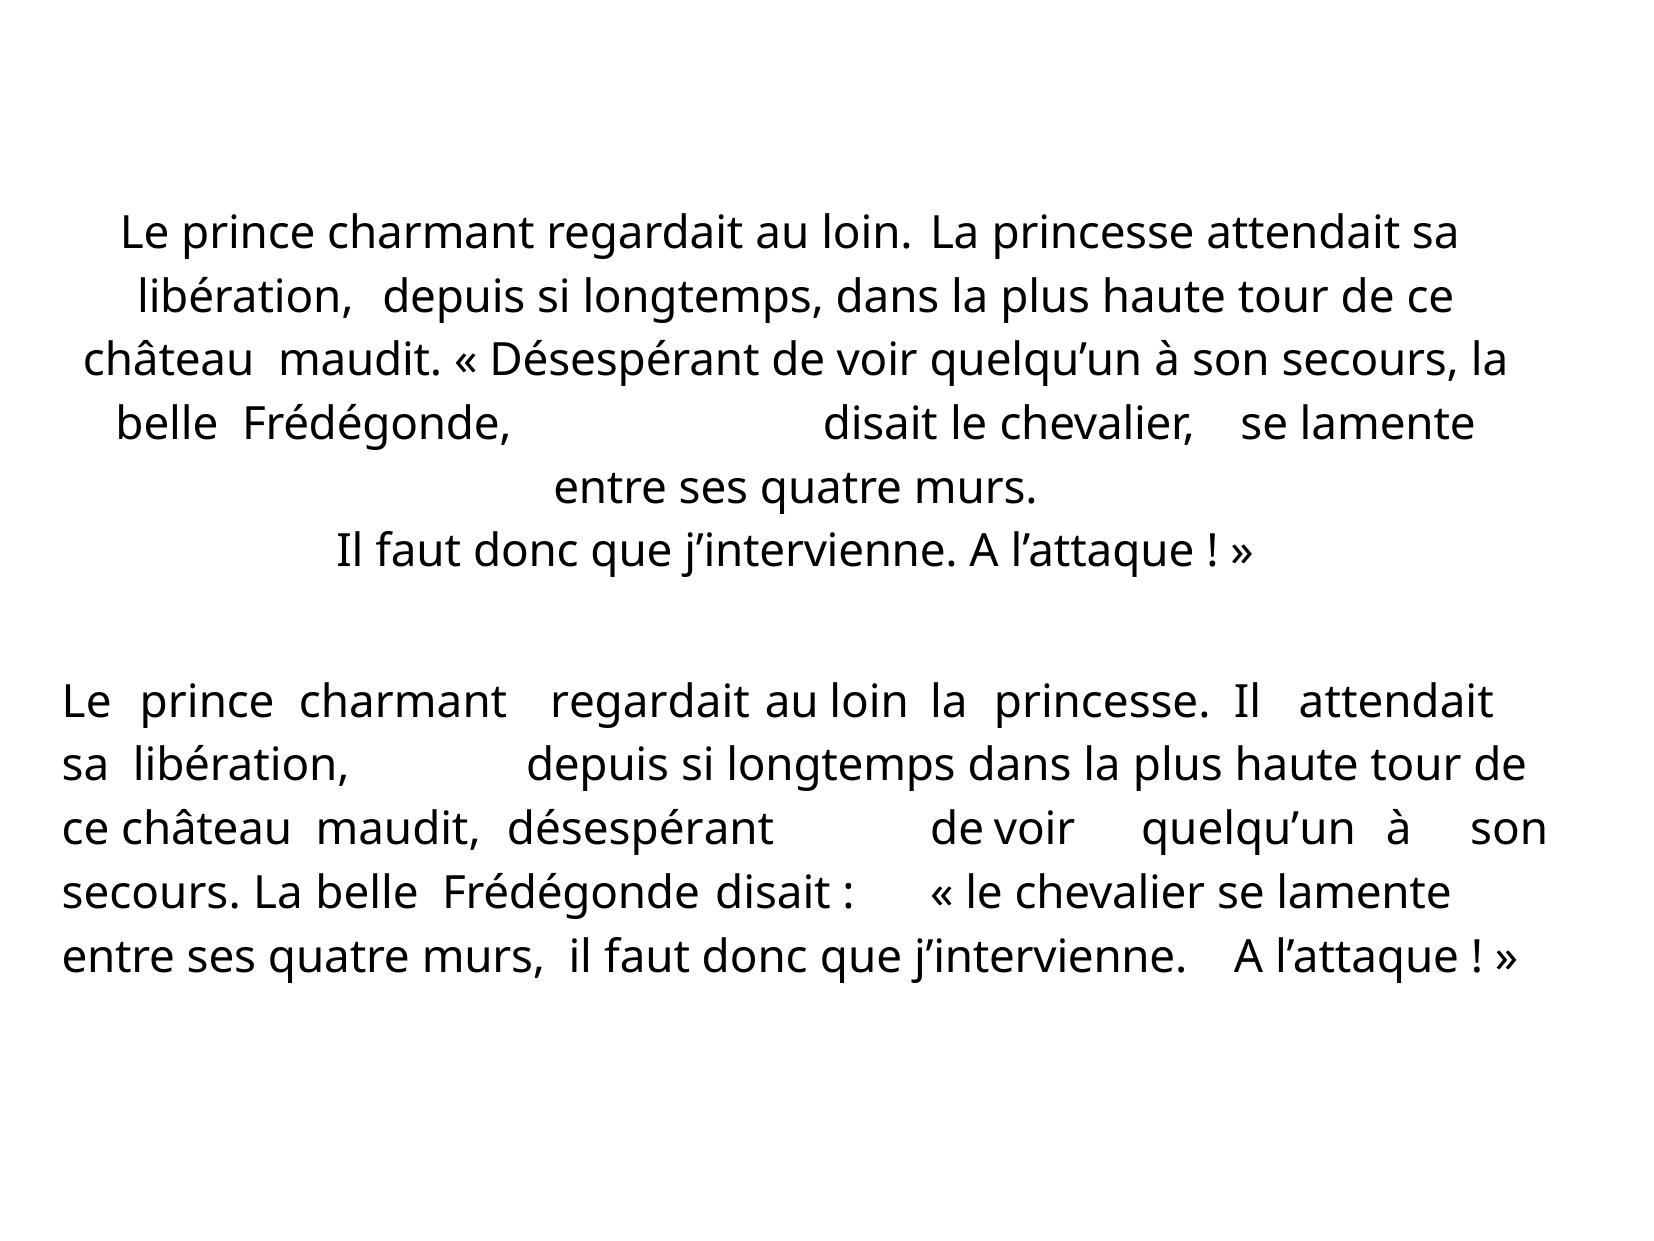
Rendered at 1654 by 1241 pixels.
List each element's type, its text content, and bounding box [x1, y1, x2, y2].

text_box Le prince charmant regardait au loin. La princesse attendait sa libération, depuis si longtemps, dans la plus haute tour de ce château maudit. « Désespérant de voir quelqu’un à son secours, la belle Frédégonde, disait le chevalier, se lamente entre ses quatre murs. Il faut donc que j’intervienne. A l’attaque ! » [56, 191, 1533, 515]
text_box Le prince charmant regardait au loin la princesse. Il attendait sa libération, depuis si longtemps dans la plus haute tour de ce château maudit, désespérant de voir quelqu’un à son secours. La belle Frédégonde disait : « le chevalier se lamente entre ses quatre murs, il faut donc que j’intervienne. A l’attaque ! » [59, 660, 1575, 984]
